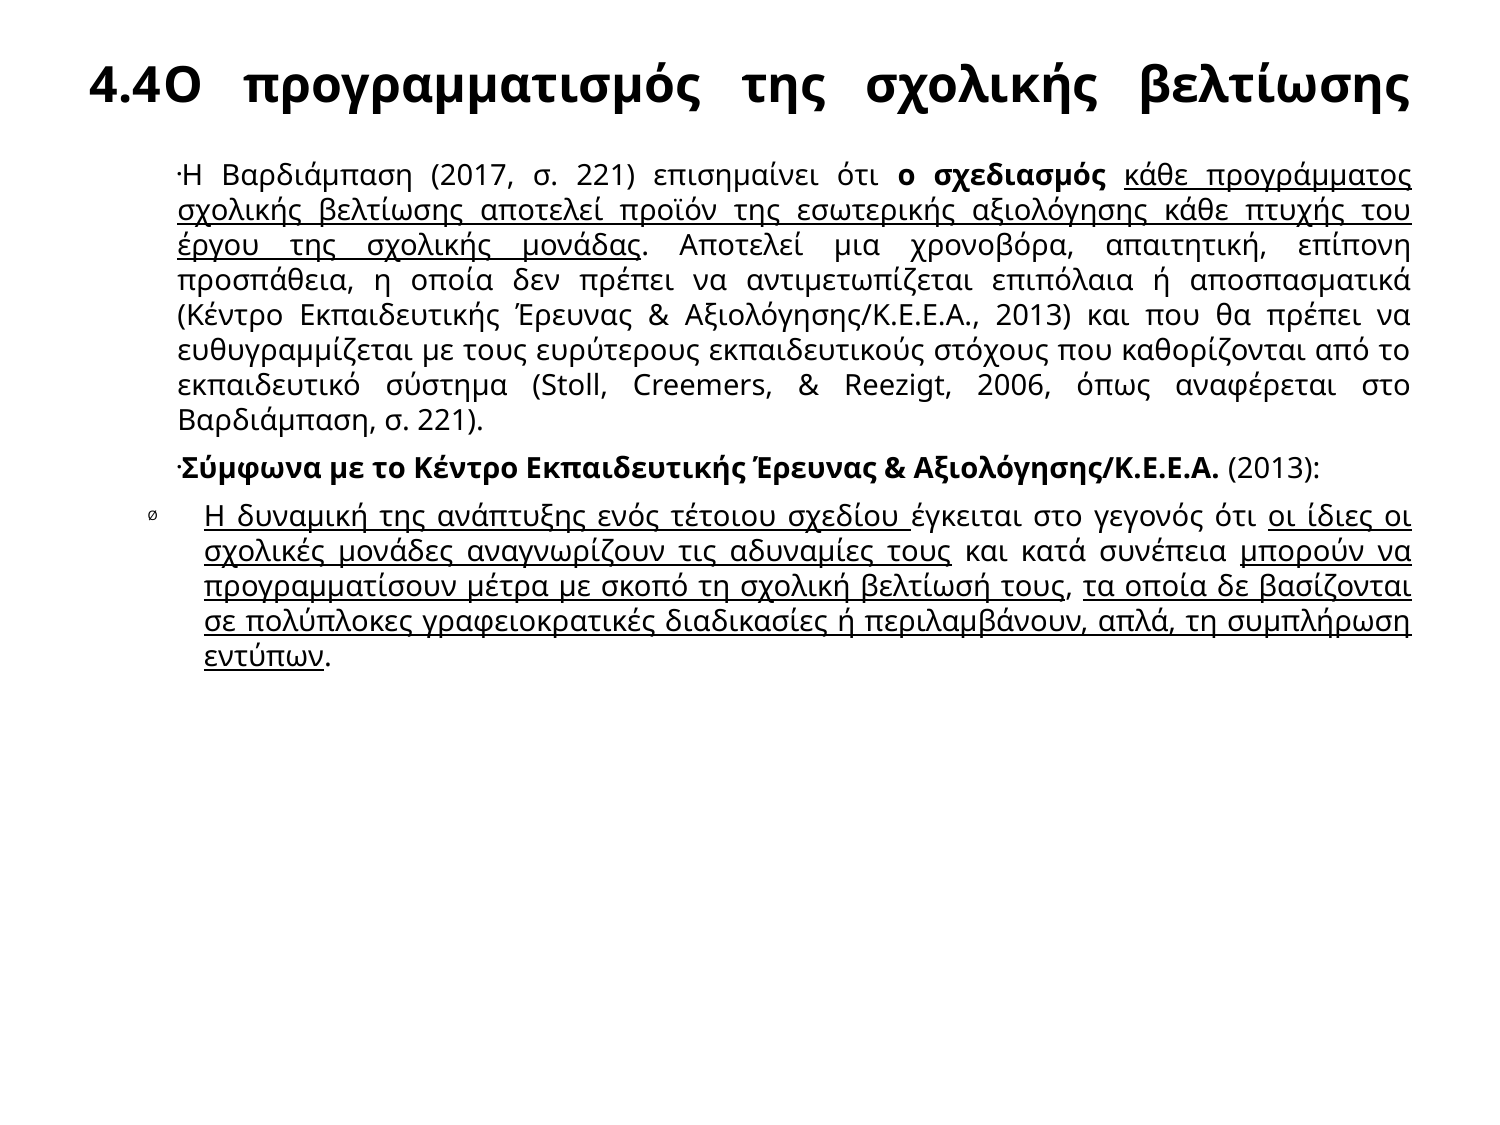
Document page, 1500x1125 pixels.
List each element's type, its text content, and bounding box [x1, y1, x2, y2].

list Η Βαρδιάμπαση (2017, σ. 221) επισημαίνει ότι ο σχεδιασμός κάθε προγράμματος σχολικής βελτίωσης αποτελεί προϊόν της εσωτερικής αξιολόγησης κάθε πτυχής του έργου της σχολικής μονάδας. Αποτελεί μια χρονοβόρα, απαιτητική, επίπονη προσπάθεια, η οποία δεν πρέπει να αντιμετωπίζεται επιπόλαια ή αποσπασματικά (Κέντρο Εκπαιδευτικής Έρευνας & Αξιολόγησης/Κ.Ε.Ε.Α., 2013) και που θα πρέπει να ευθυγραμμίζεται με τους ευρύτερους εκπαιδευτικούς στόχους που καθορίζονται από το εκπαιδευτικό σύστημα (Stoll, Creemers, & Reezigt, 2006, όπως αναφέρεται στο Βαρδιάμπαση, σ. 221). Σύμφωνα με το Κέντρο Εκπαιδευτικής Έρευνας & Αξιολόγησης/Κ.Ε.Ε.Α. (2013): Η δυναμική της ανάπτυξης ενός τέτοιου σχεδίου έγκειται στο γεγονός ότι οι ίδιες οι σχολικές μονάδες αναγνωρίζουν τις αδυναμίες τους και κατά συνέπεια μπορούν να προγραμματίσουν μέτρα με σκοπό τη σχολική βελτίωσή τους, τα οποία δε βασίζονται σε πολύπλοκες γραφειοκρατικές διαδικασίες ή περιλαμβάνουν, απλά, τη συμπλήρωση εντύπων. [76, 149, 1427, 1059]
title 4.4 Ο προγραμματισμός της σχολικής βελτίωσης [75, 45, 1425, 149]
